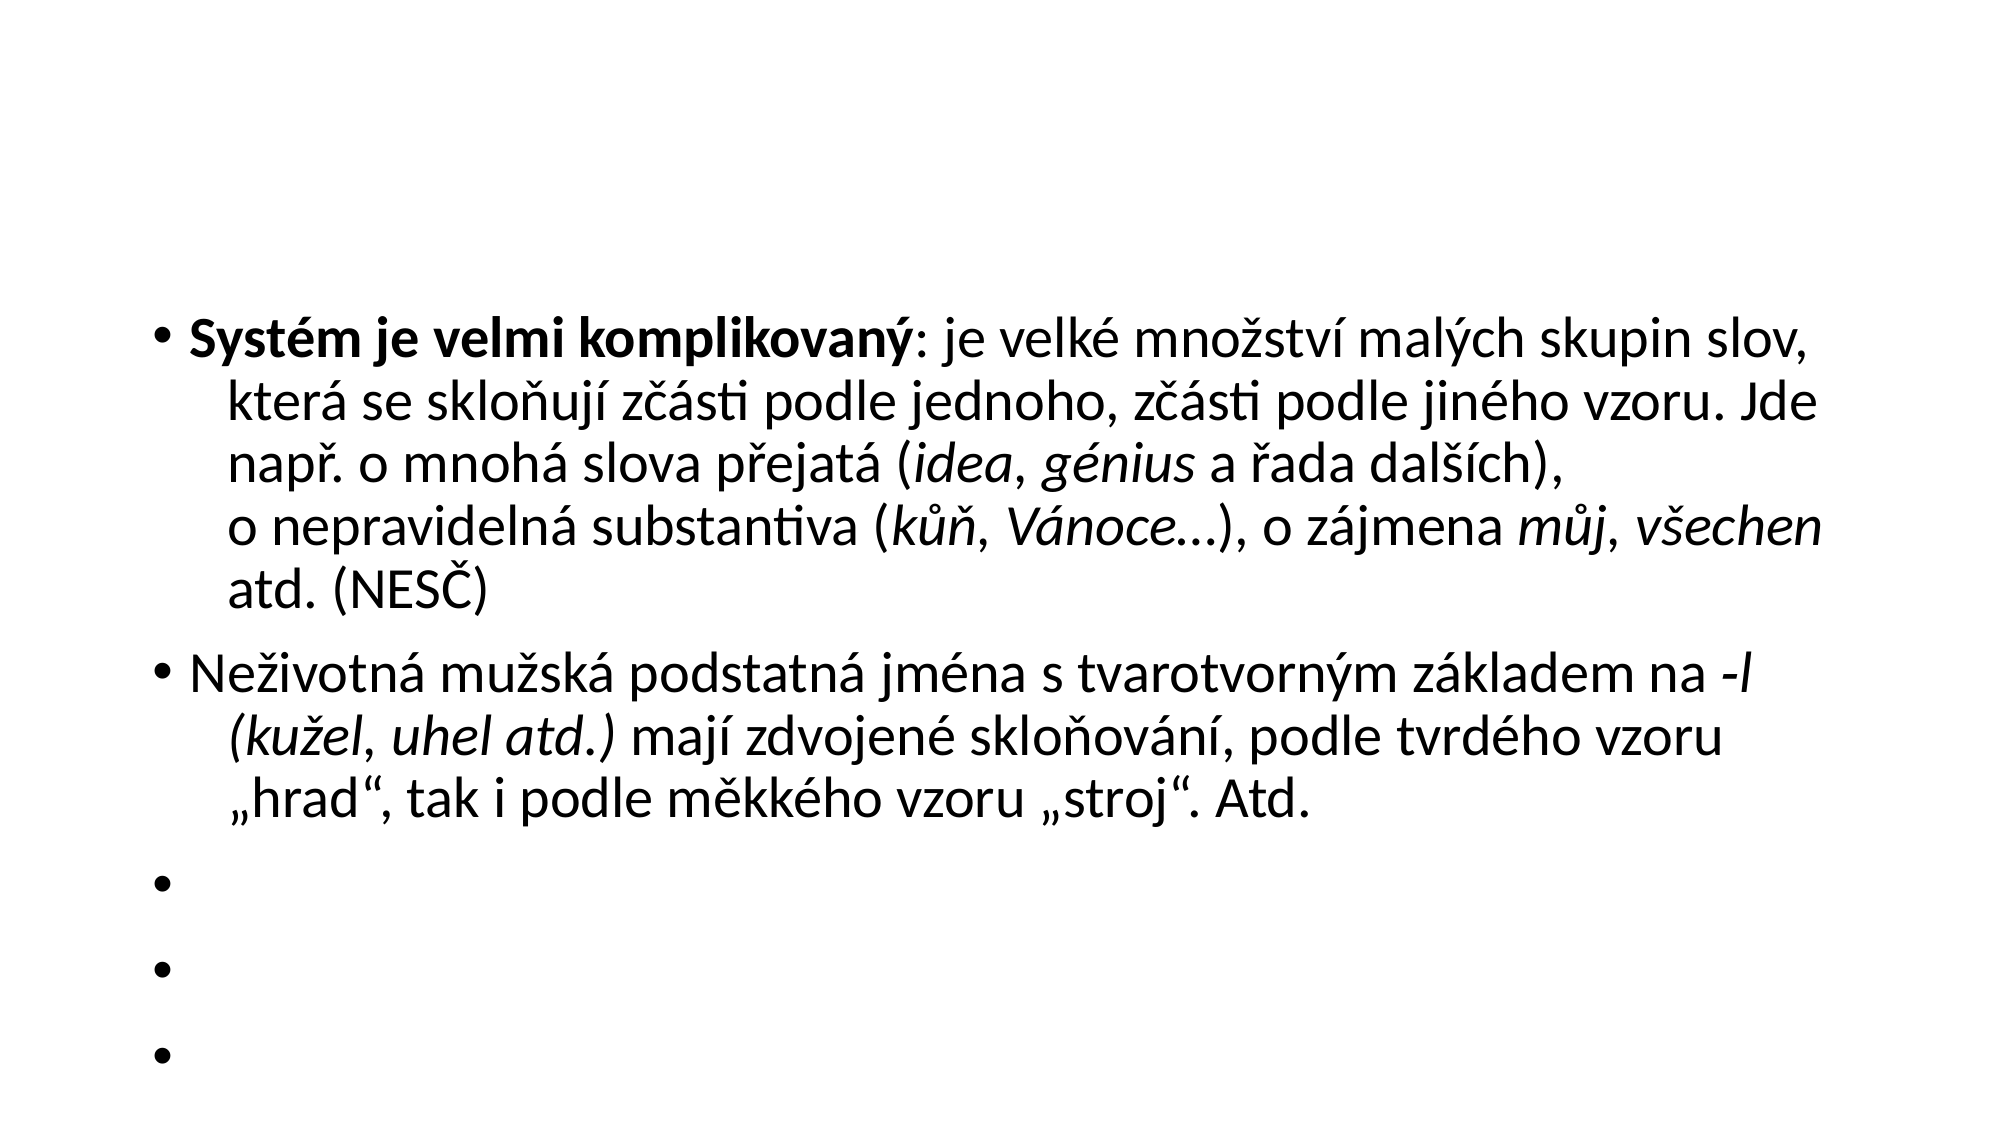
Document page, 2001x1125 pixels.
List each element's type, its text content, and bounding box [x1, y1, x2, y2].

list Systém je velmi komplikovaný: je velké množství malých skupin slov, která se skloňují zčásti podle jednoho, zčásti podle jiného vzoru. Jde např. o mnohá slova přejatá (idea, génius a řada dalších), o nepravidelná substantiva (kůň, Vánoce…), o zájmena můj, všechen atd. (NESČ) Neživotná mužská podstatná jména s tvarotvorným základem na ‑l (kužel, uhel atd.) mají zdvojené skloňování, podle tvrdého vzoru „hrad“, tak i podle měkkého vzoru „stroj“. Atd. [137, 299, 1863, 1014]
